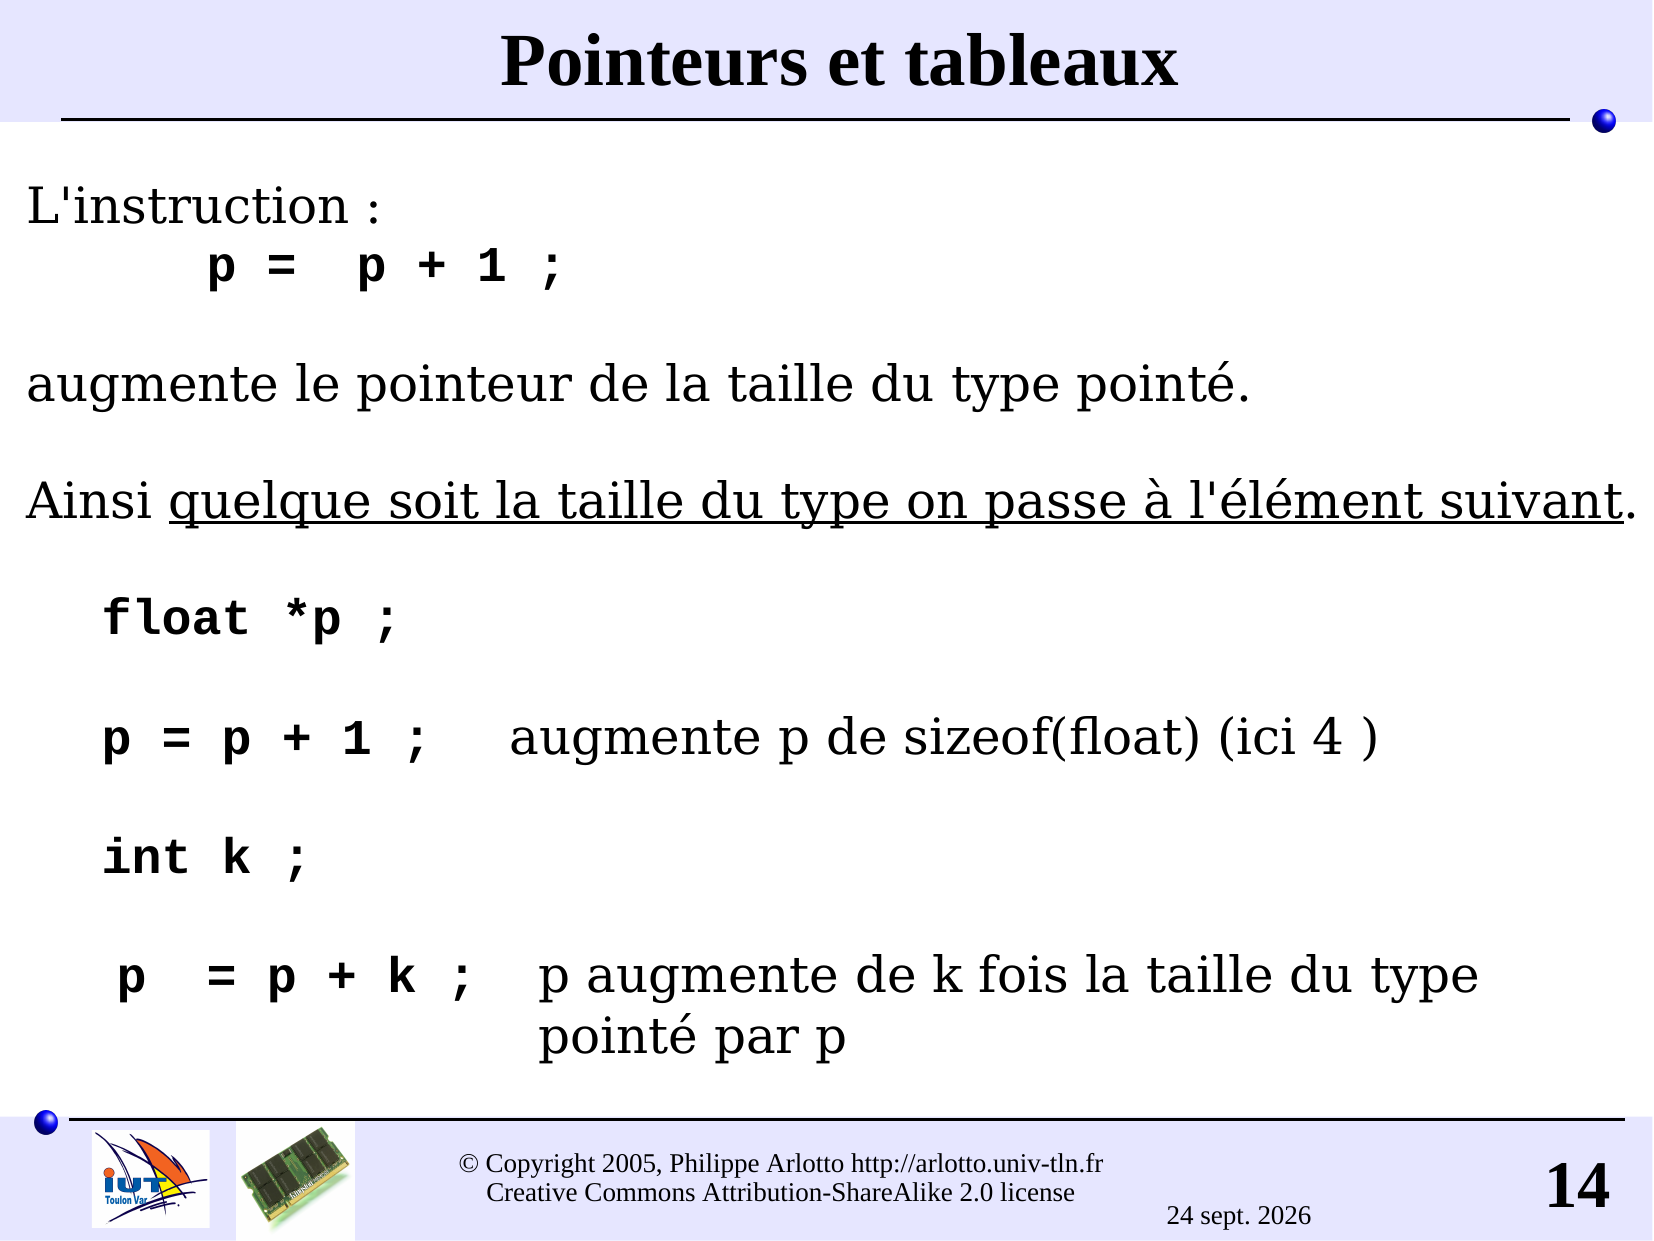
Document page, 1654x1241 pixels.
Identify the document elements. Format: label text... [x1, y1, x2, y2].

title Pointeurs et tableaux [95, 11, 1585, 110]
picture [236, 1124, 355, 1241]
text_box L'instruction : p = p + 1 ; augmente le pointeur de la taille du type pointé. Ainsi quelque soit la taille du type on passe à l'élément suivant. float *p ; p = p + 1 ; augmente p de sizeof(float) (ici 4 ) int k ; p = p + k ; p augmente de k fois la taille du type pointé par p [26, 177, 1641, 1124]
